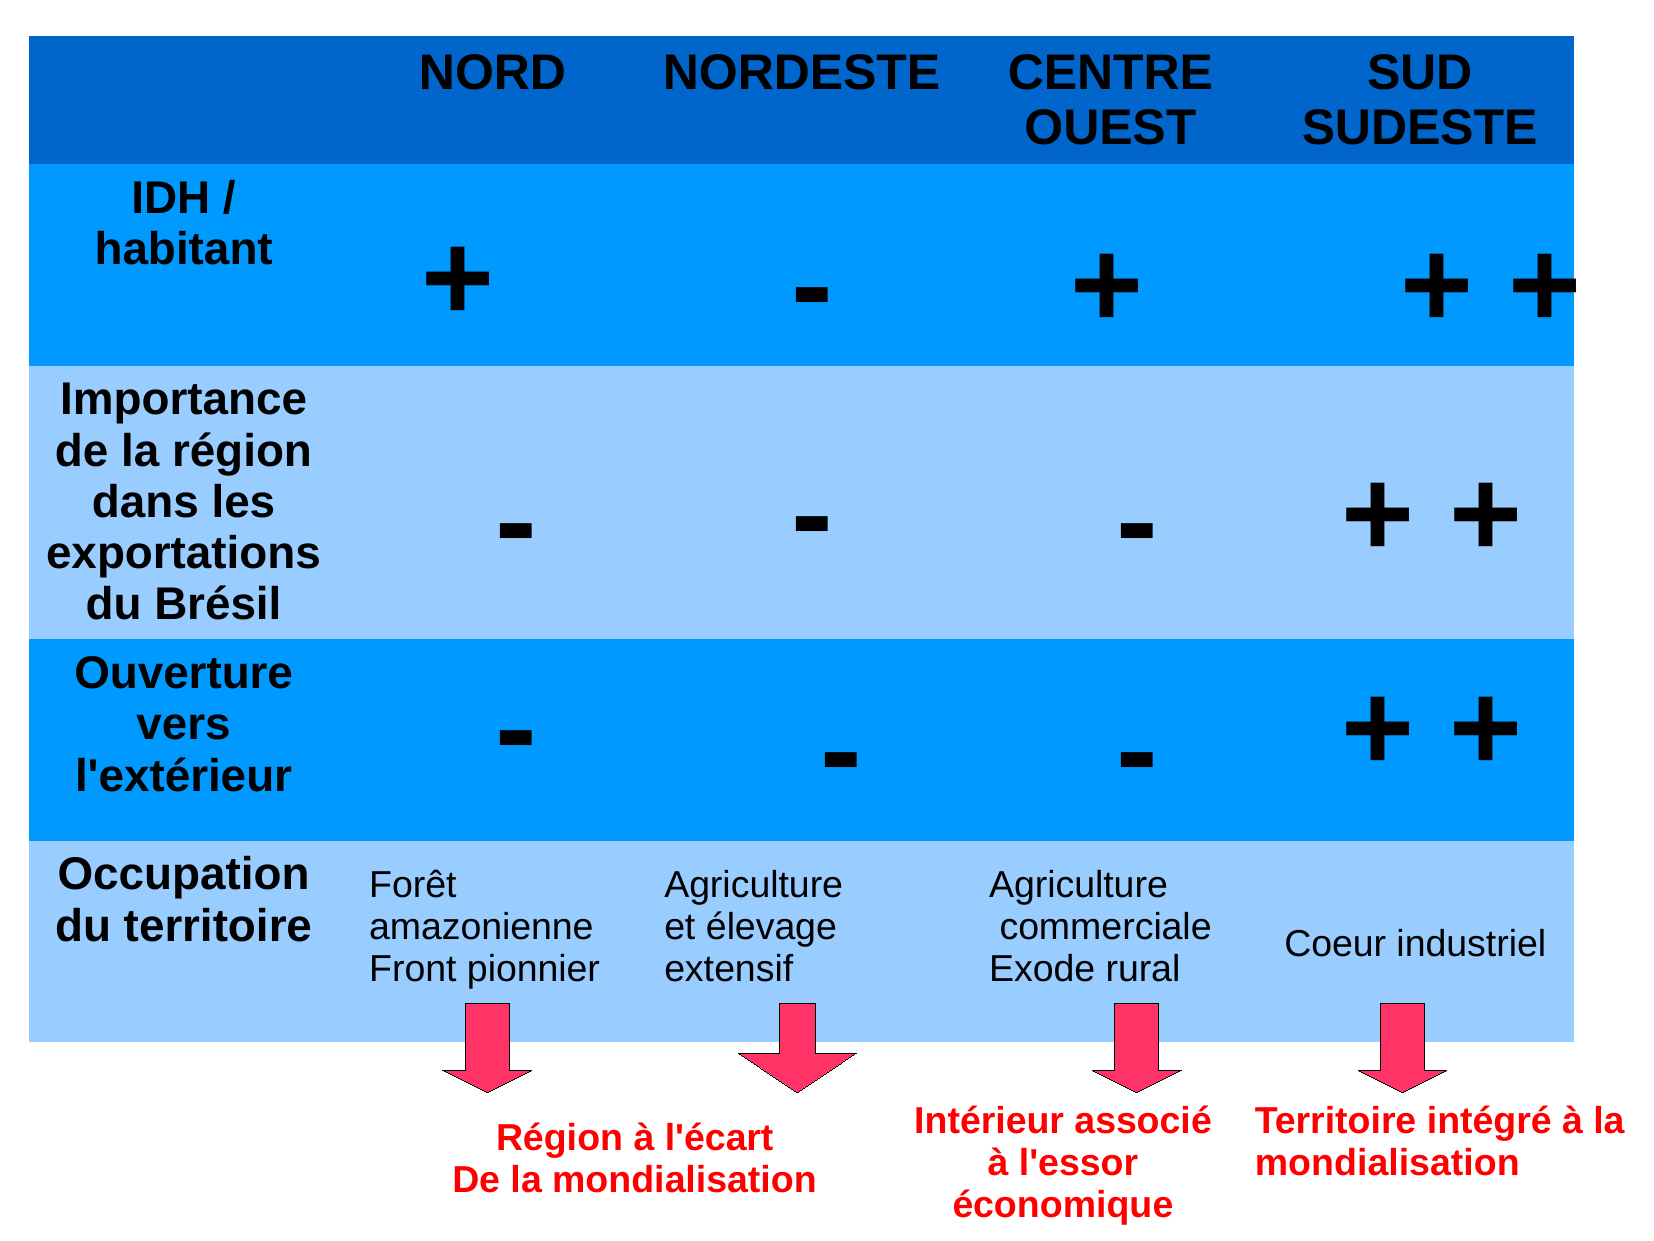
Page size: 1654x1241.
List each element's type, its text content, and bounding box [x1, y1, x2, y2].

table_cell [647, 841, 956, 1042]
table_header NORD [338, 36, 647, 164]
text_box Région à l'écart De la mondialisation [354, 1109, 885, 1211]
text_box [1358, 1003, 1447, 1093]
table_cell [338, 164, 647, 366]
text_box + + [1299, 649, 1565, 893]
text_box - [442, 649, 591, 805]
text_box - [1062, 672, 1211, 827]
table_cell [647, 639, 956, 841]
table_cell [956, 164, 1265, 366]
table_cell [1265, 841, 1574, 1042]
table_cell Ouverture vers l'extérieur [29, 639, 338, 841]
text_box [442, 1003, 532, 1093]
table_cell Occupation du territoire [29, 841, 338, 1042]
text_box [1092, 1003, 1182, 1093]
table_header [29, 36, 338, 164]
table_cell [647, 164, 956, 366]
text_box Agriculture et élevage extensif [649, 856, 886, 998]
text_box - [738, 435, 886, 591]
table_cell [647, 366, 956, 639]
table_cell Importance de la région dans les exportations du Brésil [29, 366, 338, 639]
text_box + + [1358, 206, 1625, 450]
table_cell [956, 841, 1265, 1042]
text_box - [767, 672, 916, 827]
text_box Coeur industriel [1269, 915, 1562, 1015]
table_cell [1265, 639, 1299, 841]
text_box Forêt amazonienne Front pionnier [354, 856, 649, 998]
text_box - [1062, 442, 1211, 598]
text_box + [1033, 206, 1182, 362]
text_box Territoire intégré à la mondialisation [1240, 1092, 1654, 1194]
table_header NORDESTE [647, 36, 956, 164]
table_header SUD SUDESTE [1265, 36, 1574, 164]
table_cell [1265, 164, 1574, 366]
table_cell [338, 639, 647, 841]
text_box - [738, 206, 886, 362]
table_cell [1565, 450, 1574, 639]
text_box + [383, 199, 532, 355]
table_cell [1265, 366, 1358, 639]
table_header CENTRE OUEST [956, 36, 1265, 164]
text_box [738, 1003, 857, 1093]
text_box + + [1299, 435, 1565, 649]
text_box Intérieur associé à l'essor économique [885, 1092, 1241, 1238]
table_cell IDH / habitant [29, 164, 338, 366]
text_box - [442, 442, 591, 598]
table_cell [338, 366, 647, 639]
table_cell [338, 841, 647, 1042]
table_cell [1565, 639, 1574, 841]
table_cell [956, 366, 1265, 639]
table_cell [956, 639, 1265, 841]
text_box Agriculture commerciale Exode rural [974, 856, 1227, 998]
